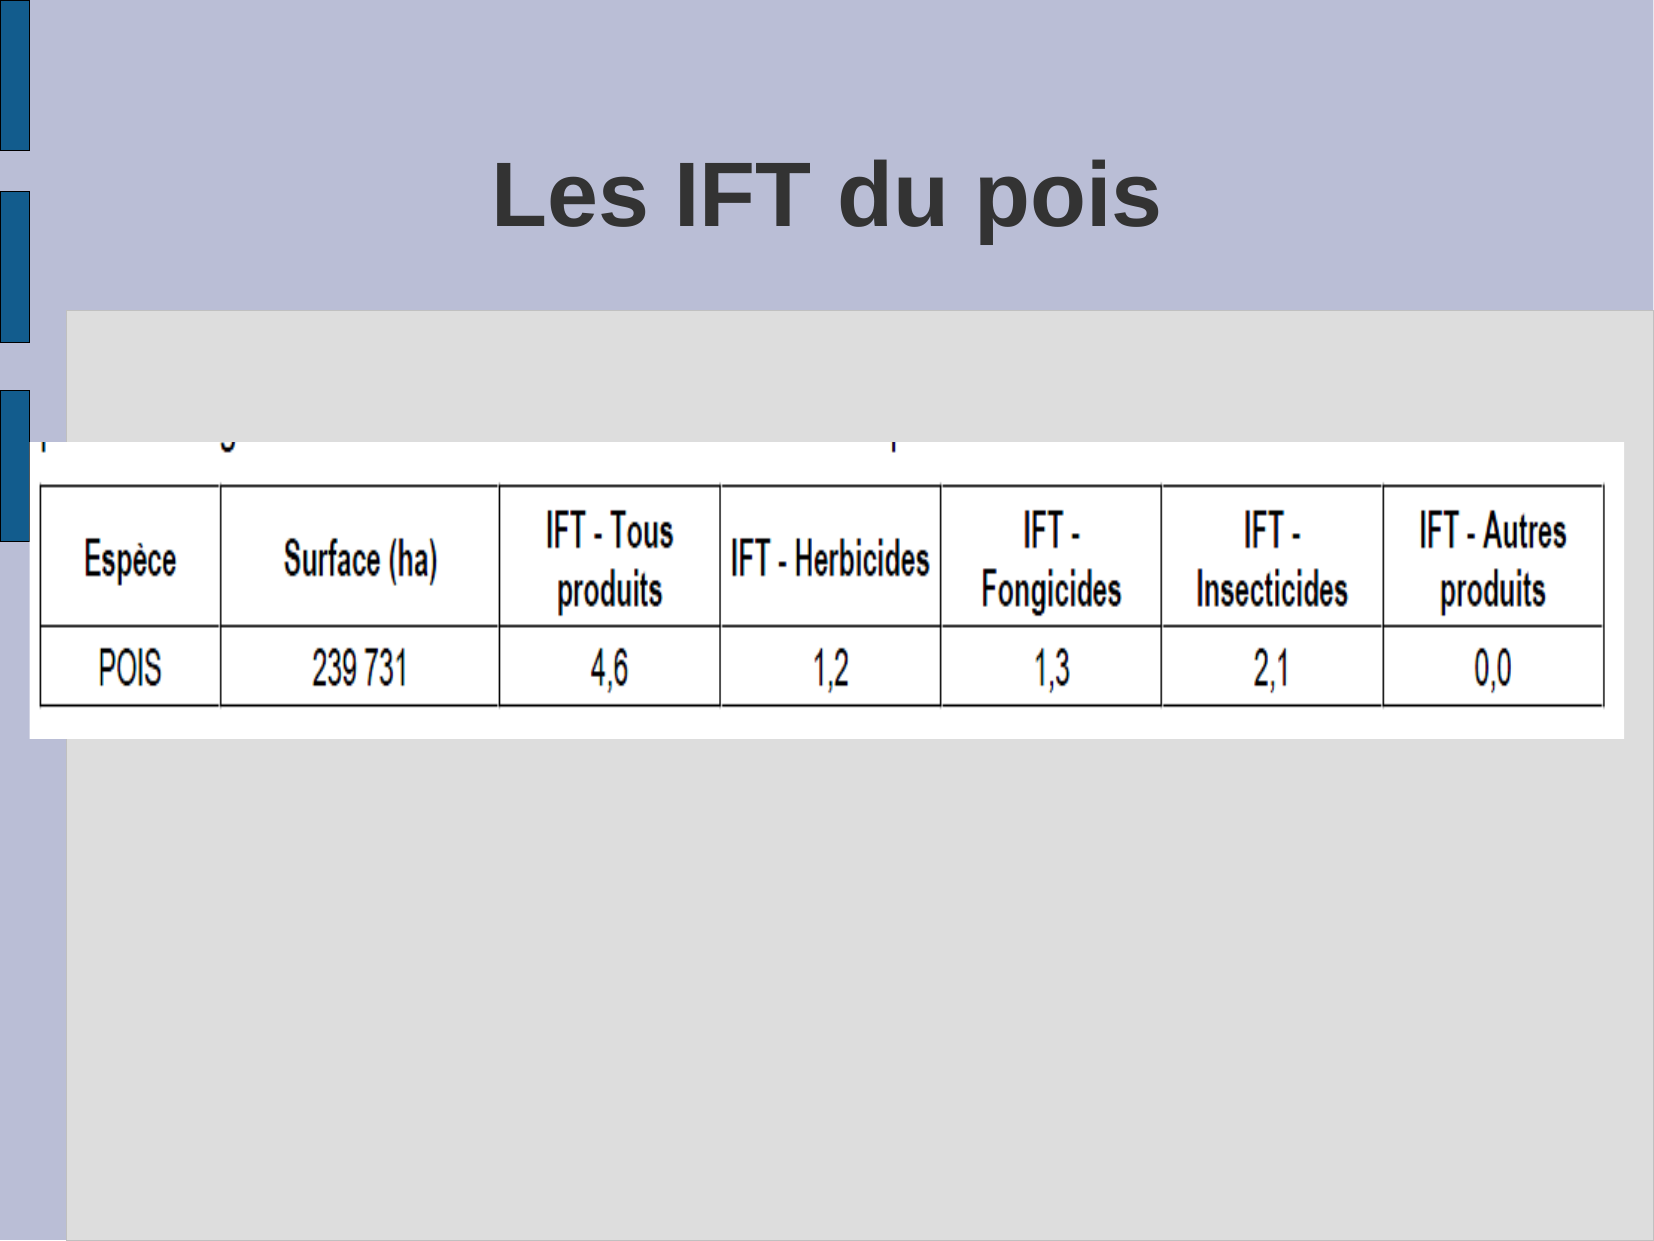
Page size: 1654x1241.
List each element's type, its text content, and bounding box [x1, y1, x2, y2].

title Les IFT du pois [121, 91, 1534, 299]
picture [29, 442, 1625, 739]
